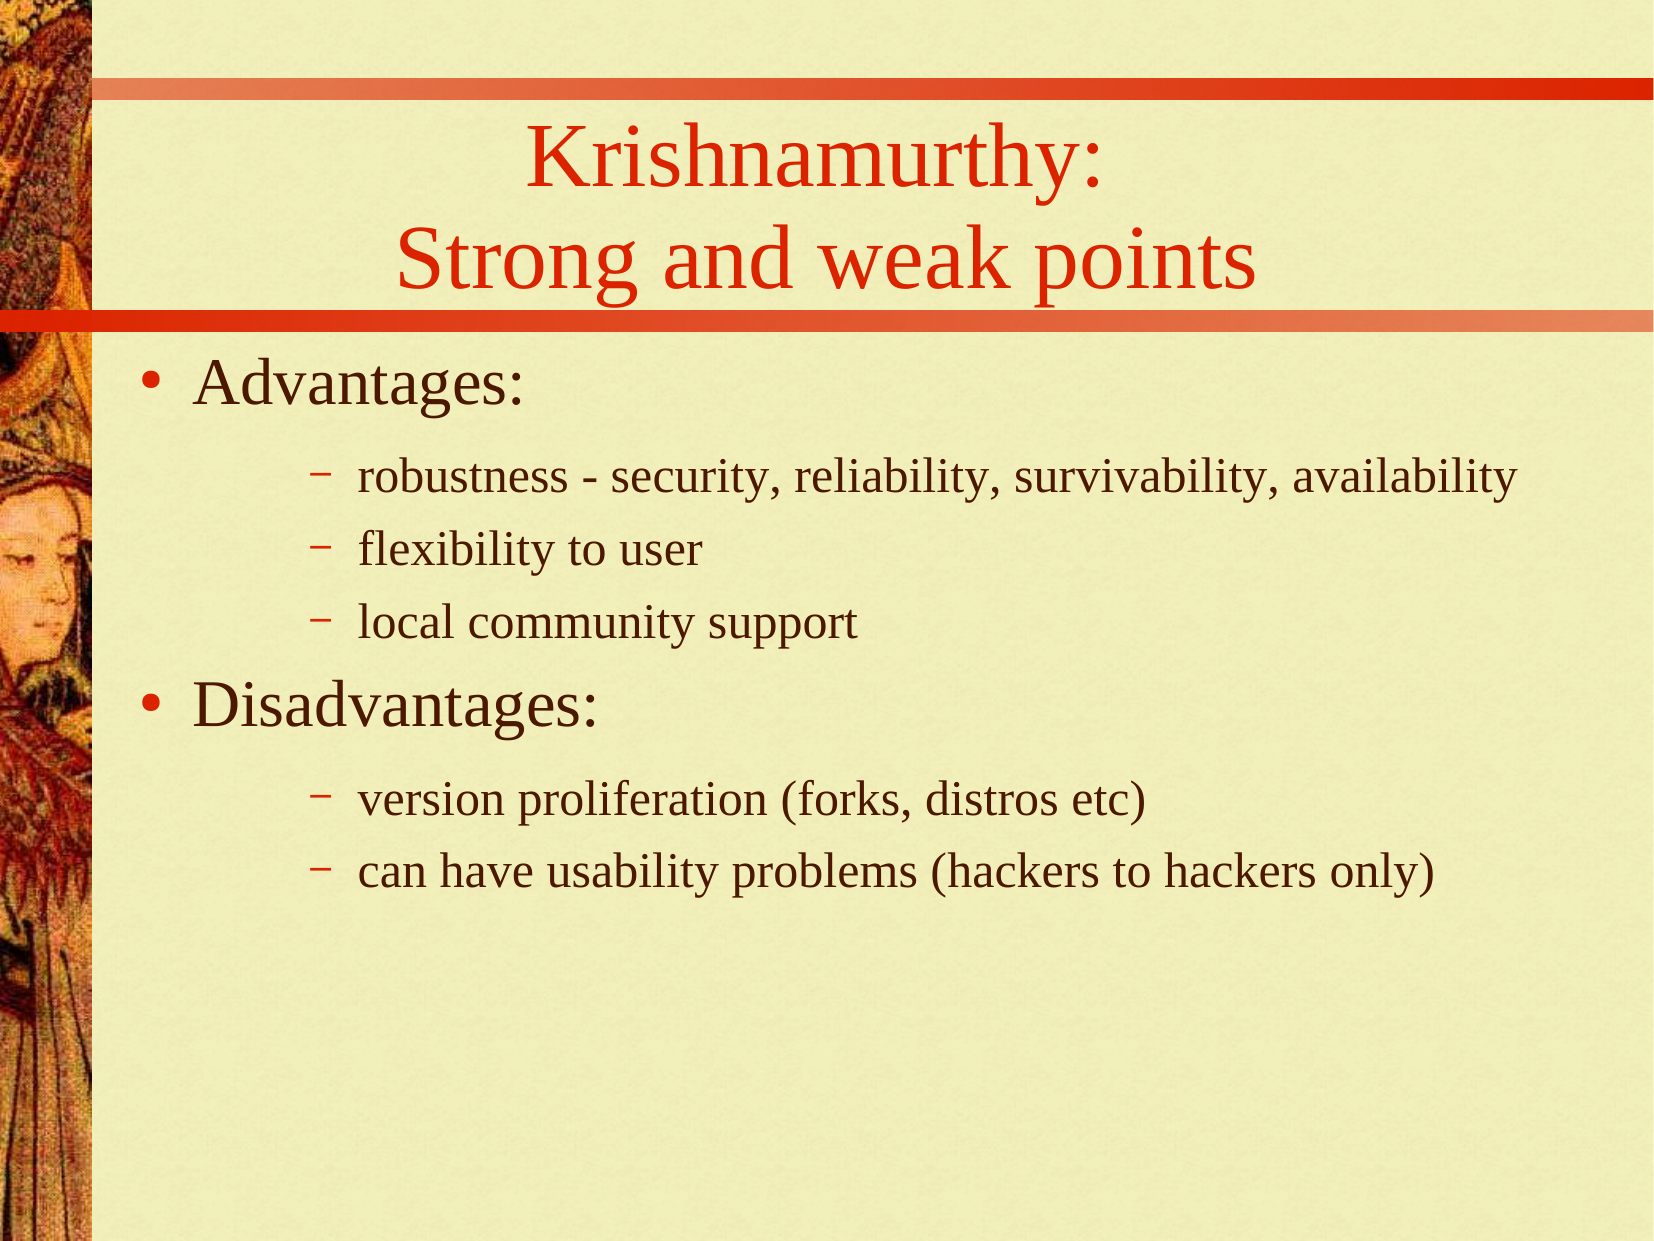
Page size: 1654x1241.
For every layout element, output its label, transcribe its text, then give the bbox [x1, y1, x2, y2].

title Krishnamurthy: Strong and weak points [121, 104, 1534, 309]
list Advantages: robustness - security, reliability, survivability, availability flexibility to user local community support Disadvantages: version proliferation (forks, distros etc) can have usability problems (hackers to hackers only) [121, 344, 1534, 1112]
picture [0, 0, 1654, 310]
picture [0, 332, 1654, 1241]
